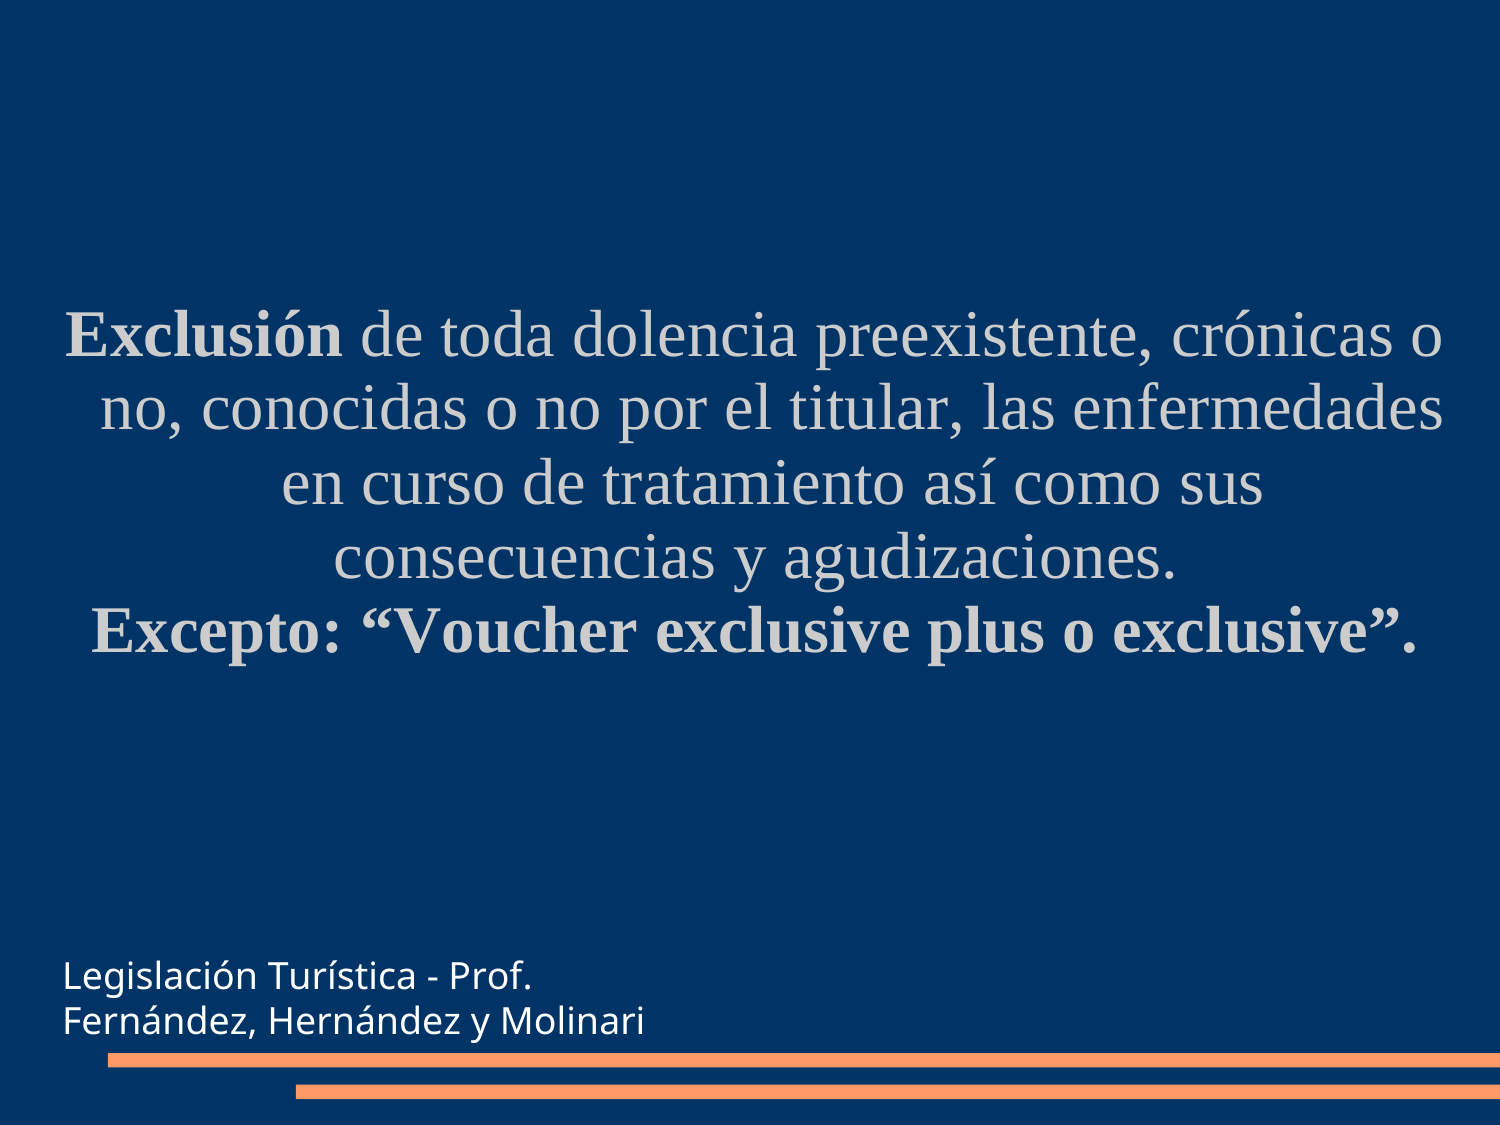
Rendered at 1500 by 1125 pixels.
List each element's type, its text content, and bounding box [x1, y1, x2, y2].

subtitle Exclusión de toda dolencia preexistente, crónicas o no, conocidas o no por el titular, las enfermedades en curso de tratamiento así como sus consecuencias y agudizaciones. Excepto: “Voucher exclusive plus o exclusive”. [59, 37, 1453, 926]
footer Legislación Turística - Prof. Fernández, Hernández y Molinari [47, 944, 746, 995]
